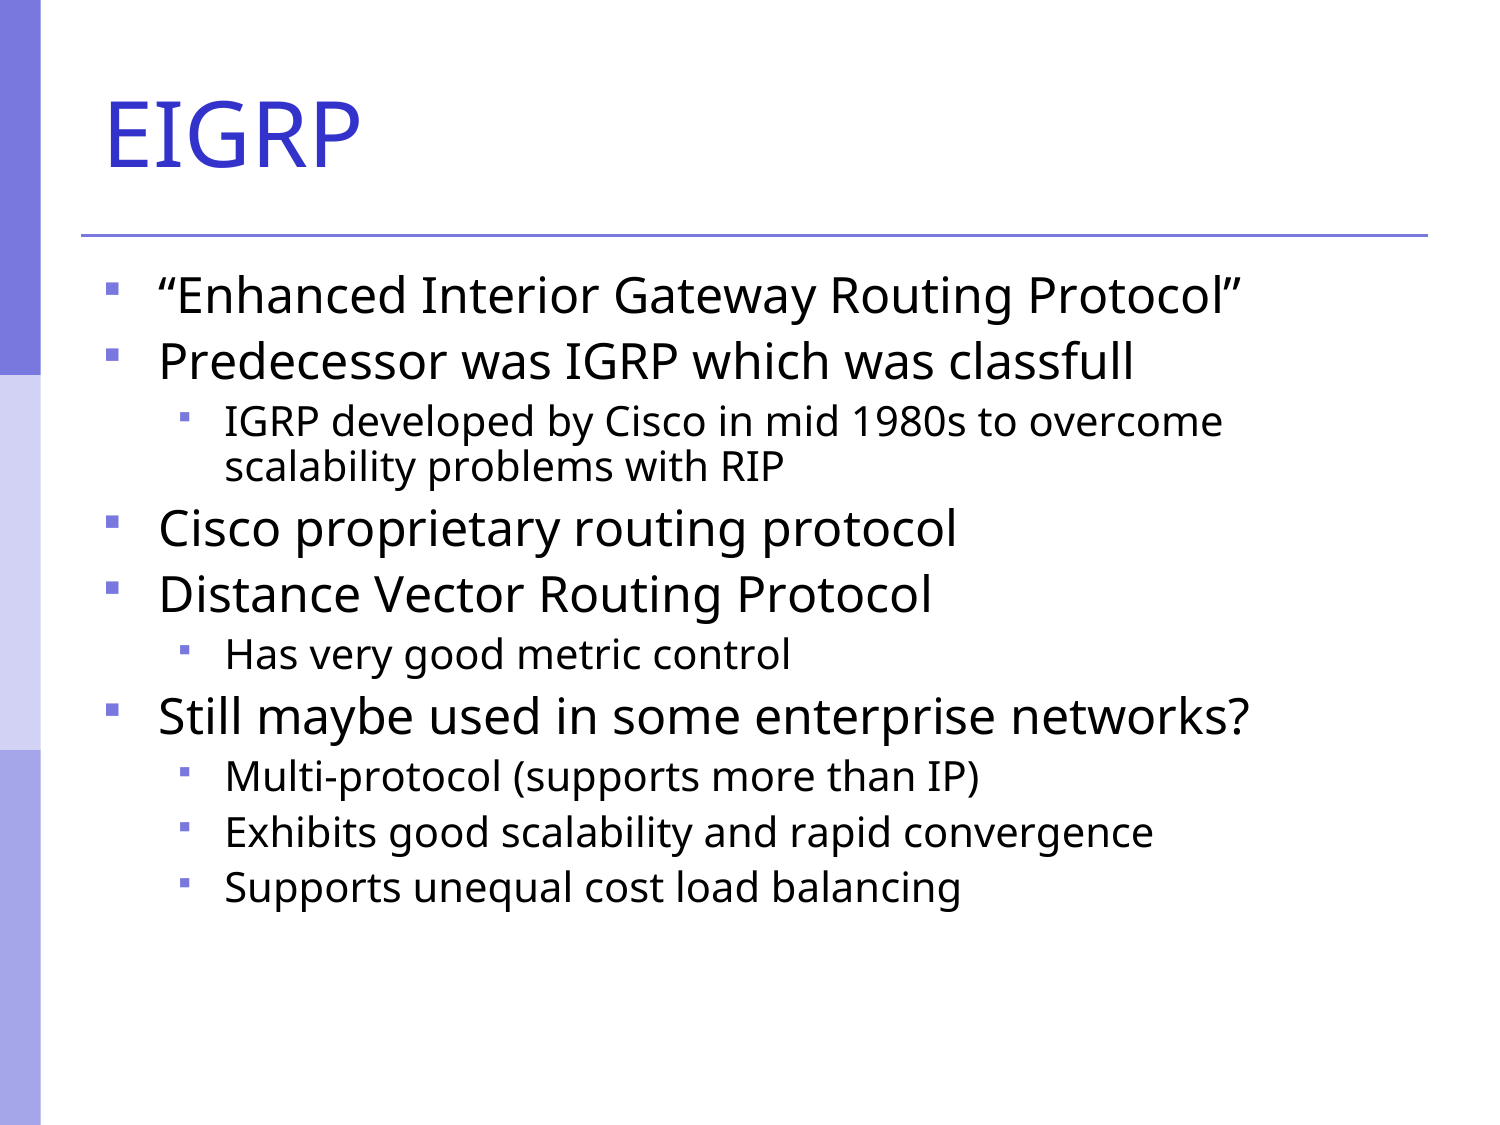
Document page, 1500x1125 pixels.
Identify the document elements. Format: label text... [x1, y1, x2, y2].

list “Enhanced Interior Gateway Routing Protocol” Predecessor was IGRP which was classfull IGRP developed by Cisco in mid 1980s to overcome scalability problems with RIP Cisco proprietary routing protocol Distance Vector Routing Protocol Has very good metric control Still maybe used in some enterprise networks? Multi-protocol (supports more than IP) Exhibits good scalability and rapid convergence Supports unequal cost load balancing [87, 262, 1363, 1026]
title EIGRP [87, 37, 1363, 225]
